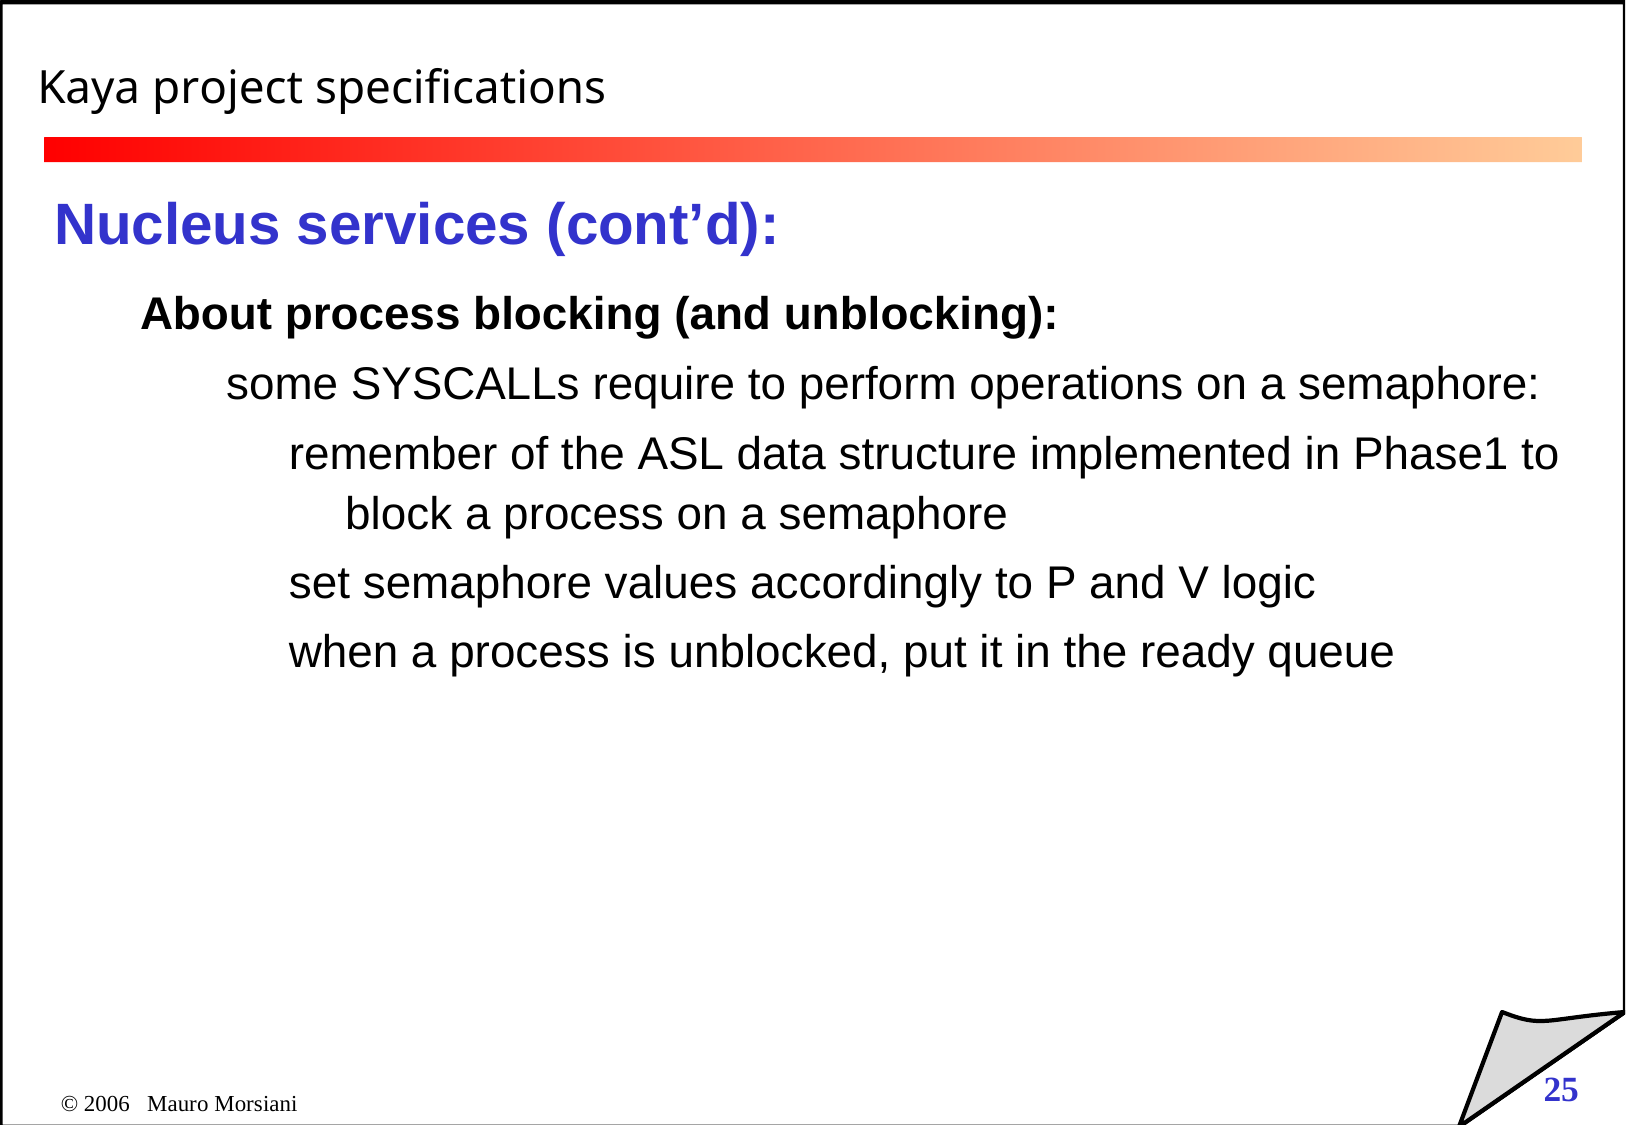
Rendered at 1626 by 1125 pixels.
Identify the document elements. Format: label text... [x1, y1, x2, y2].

title Kaya project specifications [37, 44, 1588, 131]
list Nucleus services (cont’d): About process blocking (and unblocking): some SYSCALLs require to perform operations on a semaphore: remember of the ASL data structure implemented in Phase1 to block a process on a semaphore set semaphore values accordingly to P and V logic when a process is unblocked, put it in the ready queue [54, 191, 1571, 1125]
